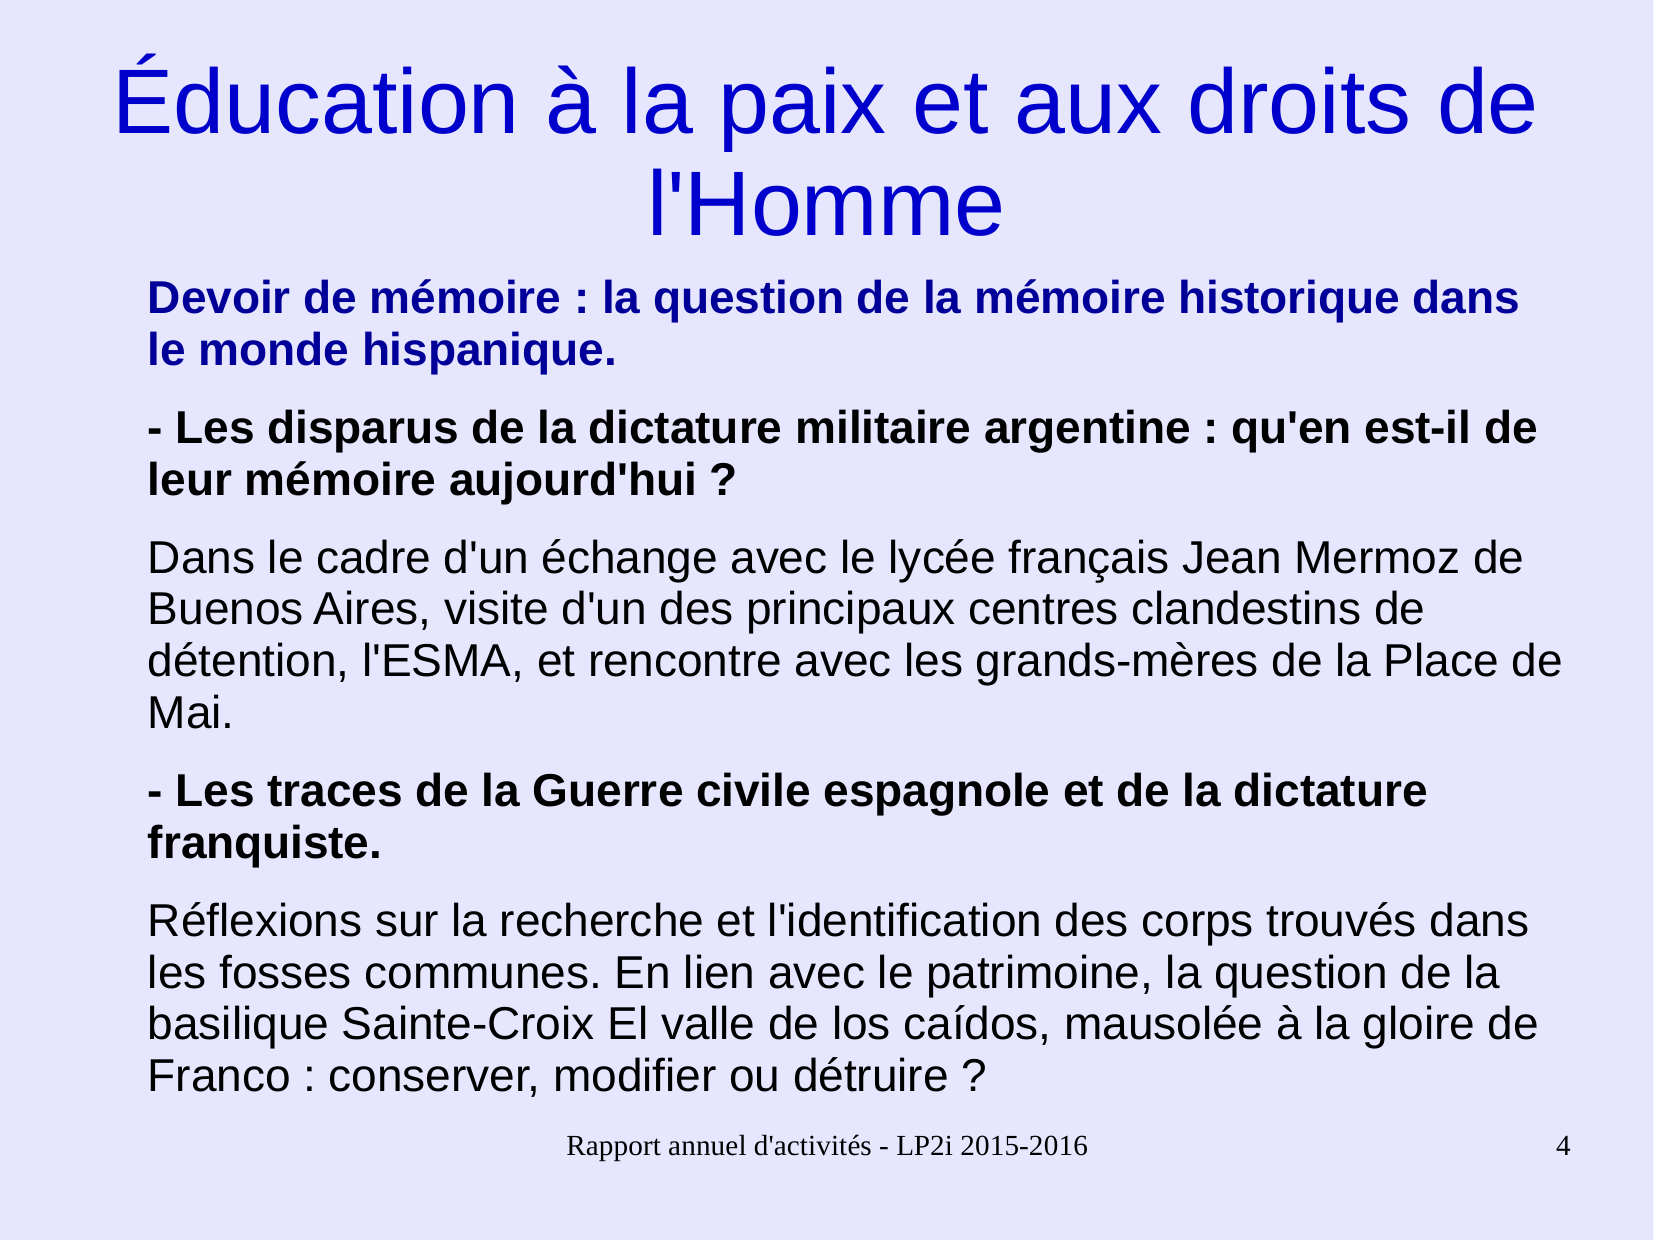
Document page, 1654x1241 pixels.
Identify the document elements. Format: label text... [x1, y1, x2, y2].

list Devoir de mémoire : la question de la mémoire historique dans le monde hispanique. - Les disparus de la dictature militaire argentine : qu'en est-il de leur mémoire aujourd'hui ? Dans le cadre d'un échange avec le lycée français Jean Mermoz de Buenos Aires, visite d'un des principaux centres clandestins de détention, l'ESMA, et rencontre avec les grands-mères de la Place de Mai. - Les traces de la Guerre civile espagnole et de la dictature franquiste. Réflexions sur la recherche et l'identification des corps trouvés dans les fosses communes. En lien avec le patrimoine, la question de la basilique Sainte-Croix El valle de los caídos, mausolée à la gloire de Franco : conserver, modifier ou détruire ? [82, 271, 1571, 1104]
title Éducation à la paix et aux droits de l'Homme [82, 49, 1571, 257]
